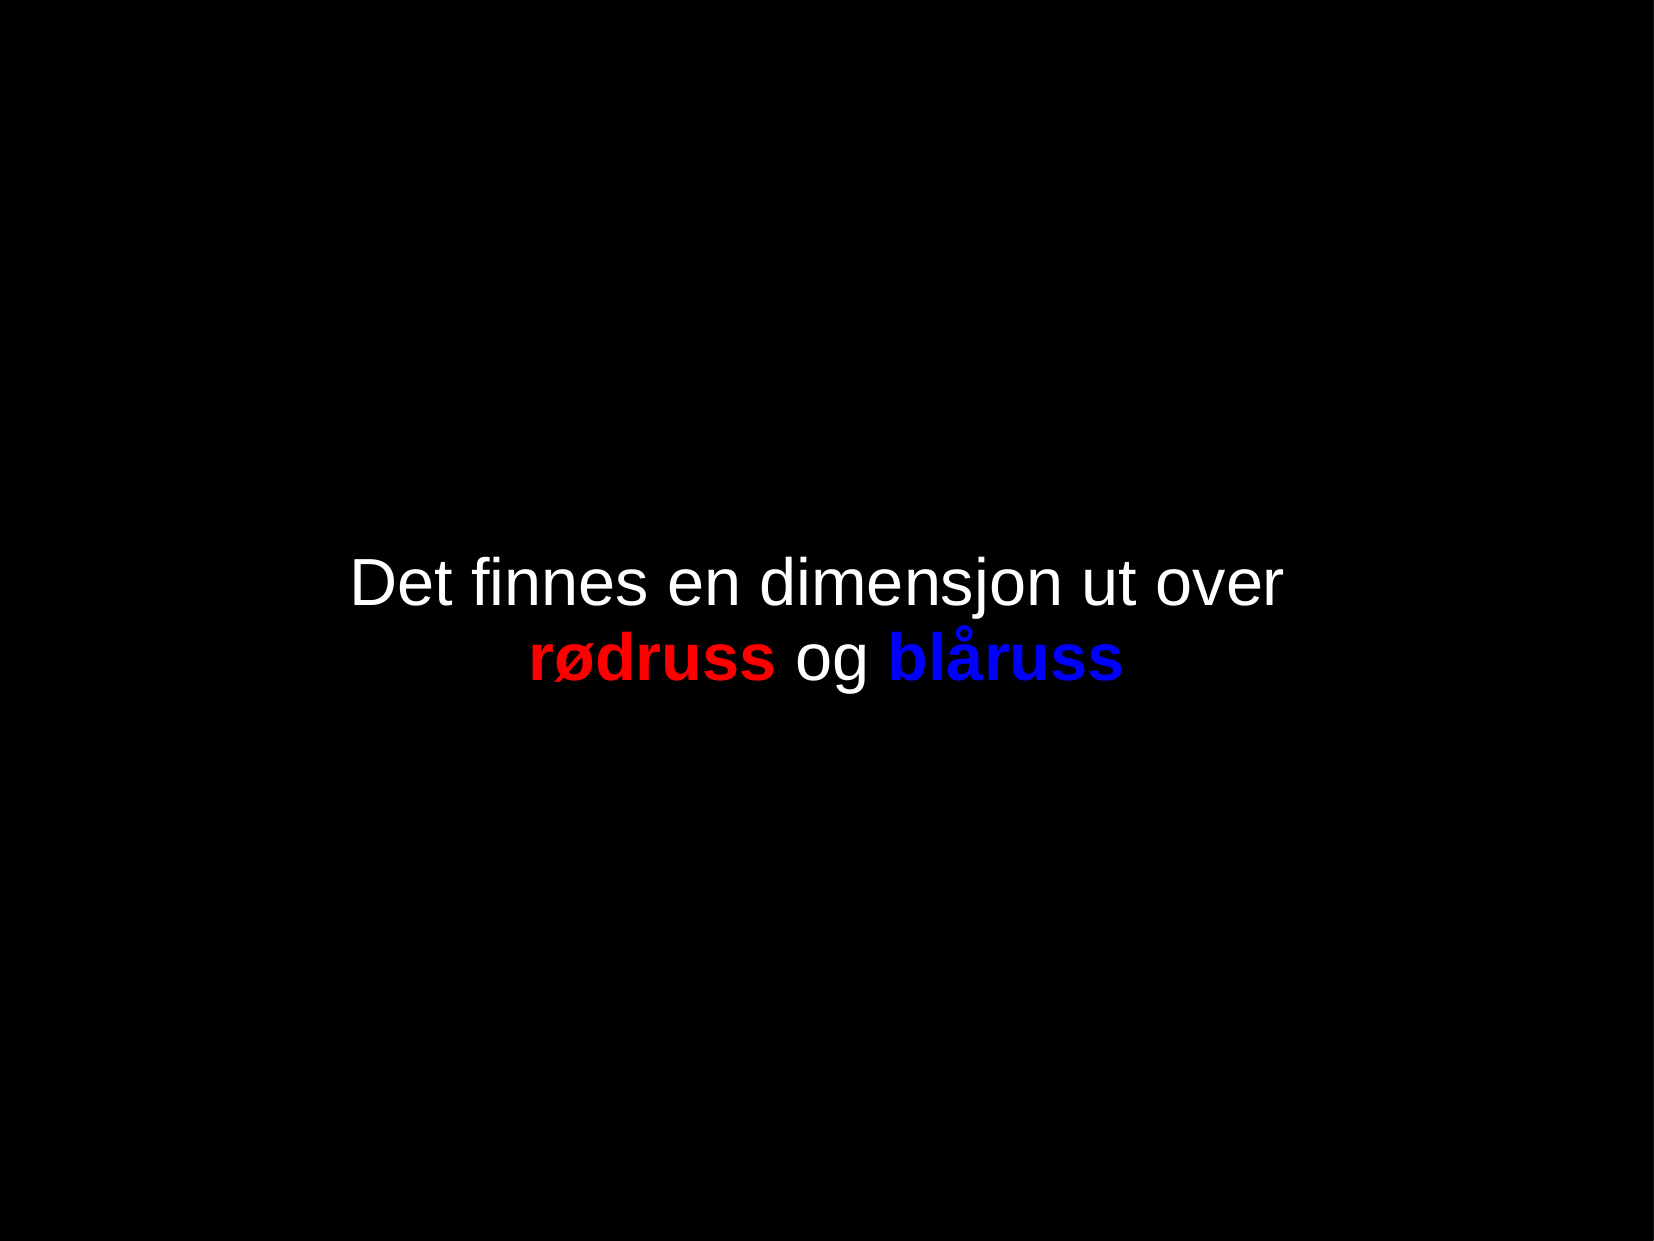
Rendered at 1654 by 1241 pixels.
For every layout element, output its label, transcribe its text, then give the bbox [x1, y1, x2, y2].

subtitle Det finnes en dimensjon ut over rødruss og blåruss [82, 0, 1571, 1241]
